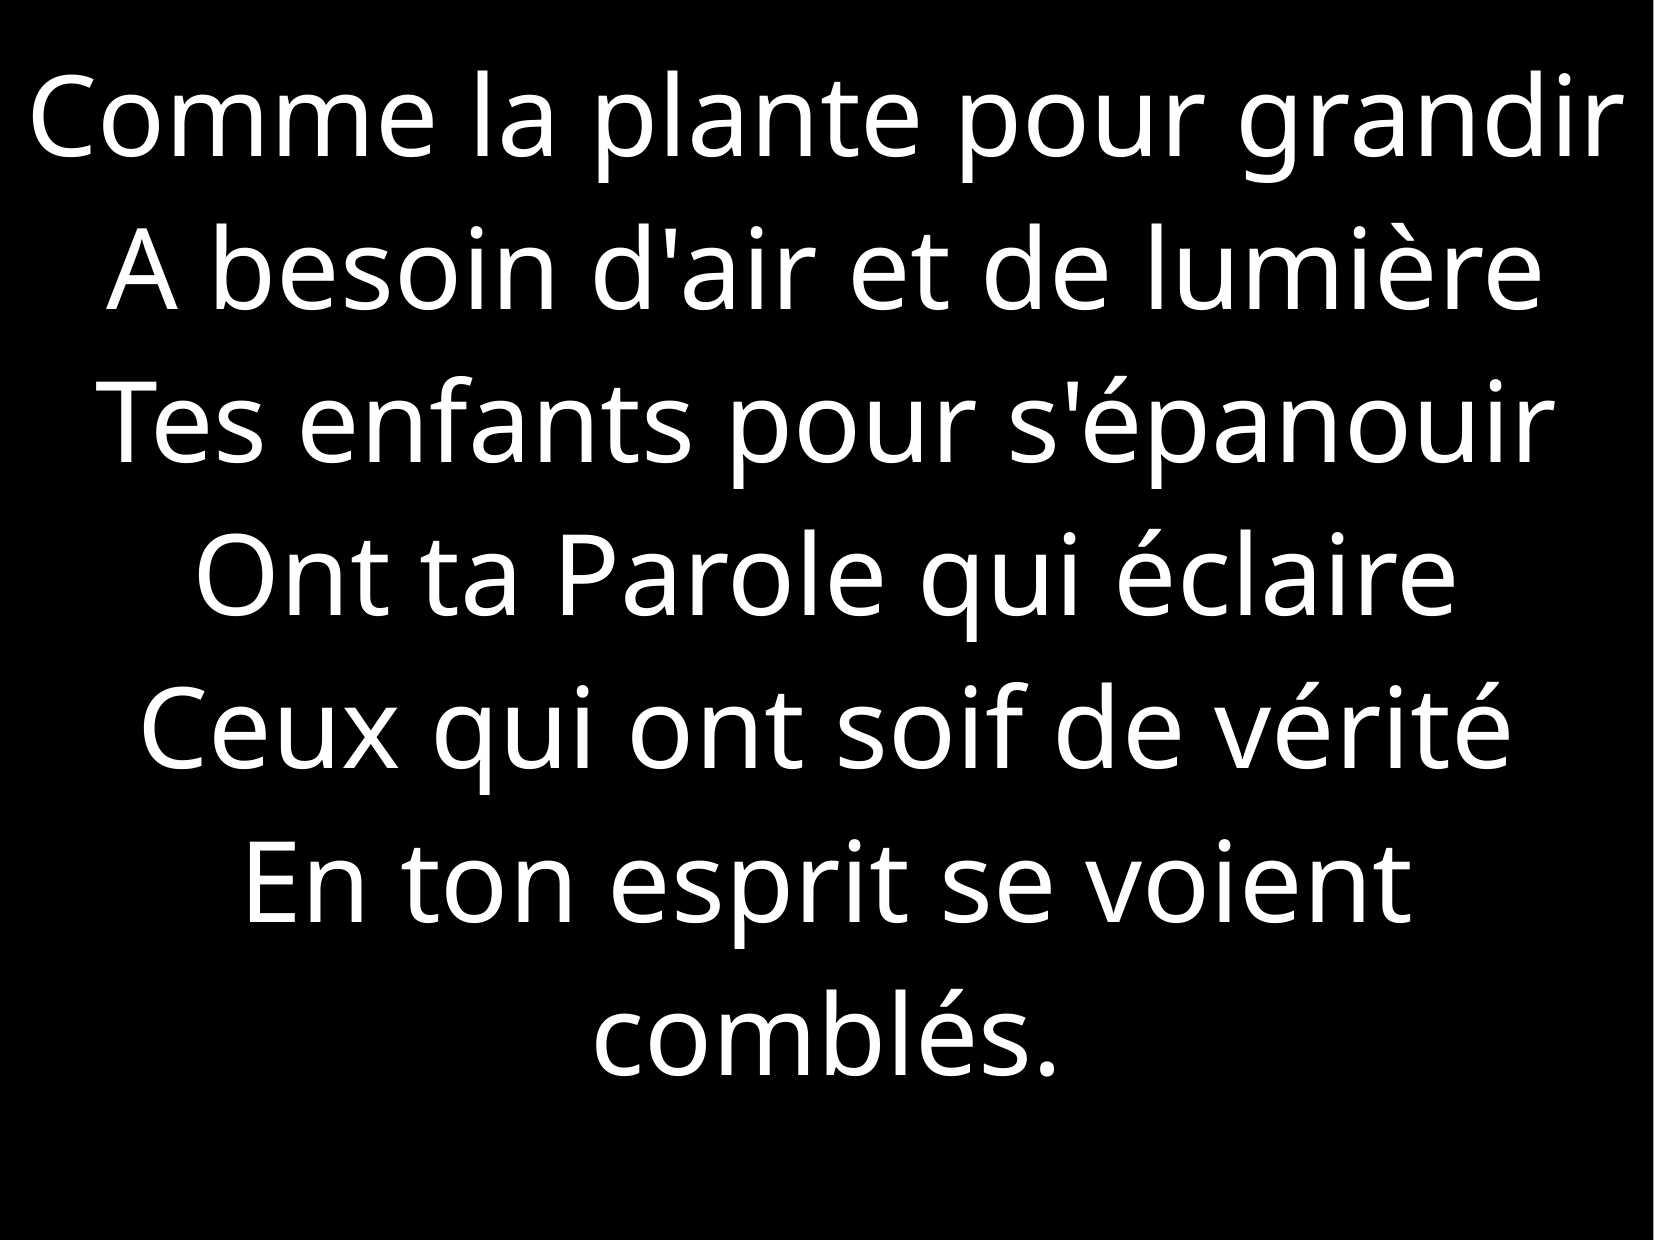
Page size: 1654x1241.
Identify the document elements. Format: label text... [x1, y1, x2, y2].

subtitle Comme la plante pour grandir A besoin d'air et de lumière Tes enfants pour s'épanouir Ont ta Parole qui éclaire Ceux qui ont soif de vérité En ton esprit se voient comblés. [23, 0, 1630, 1241]
